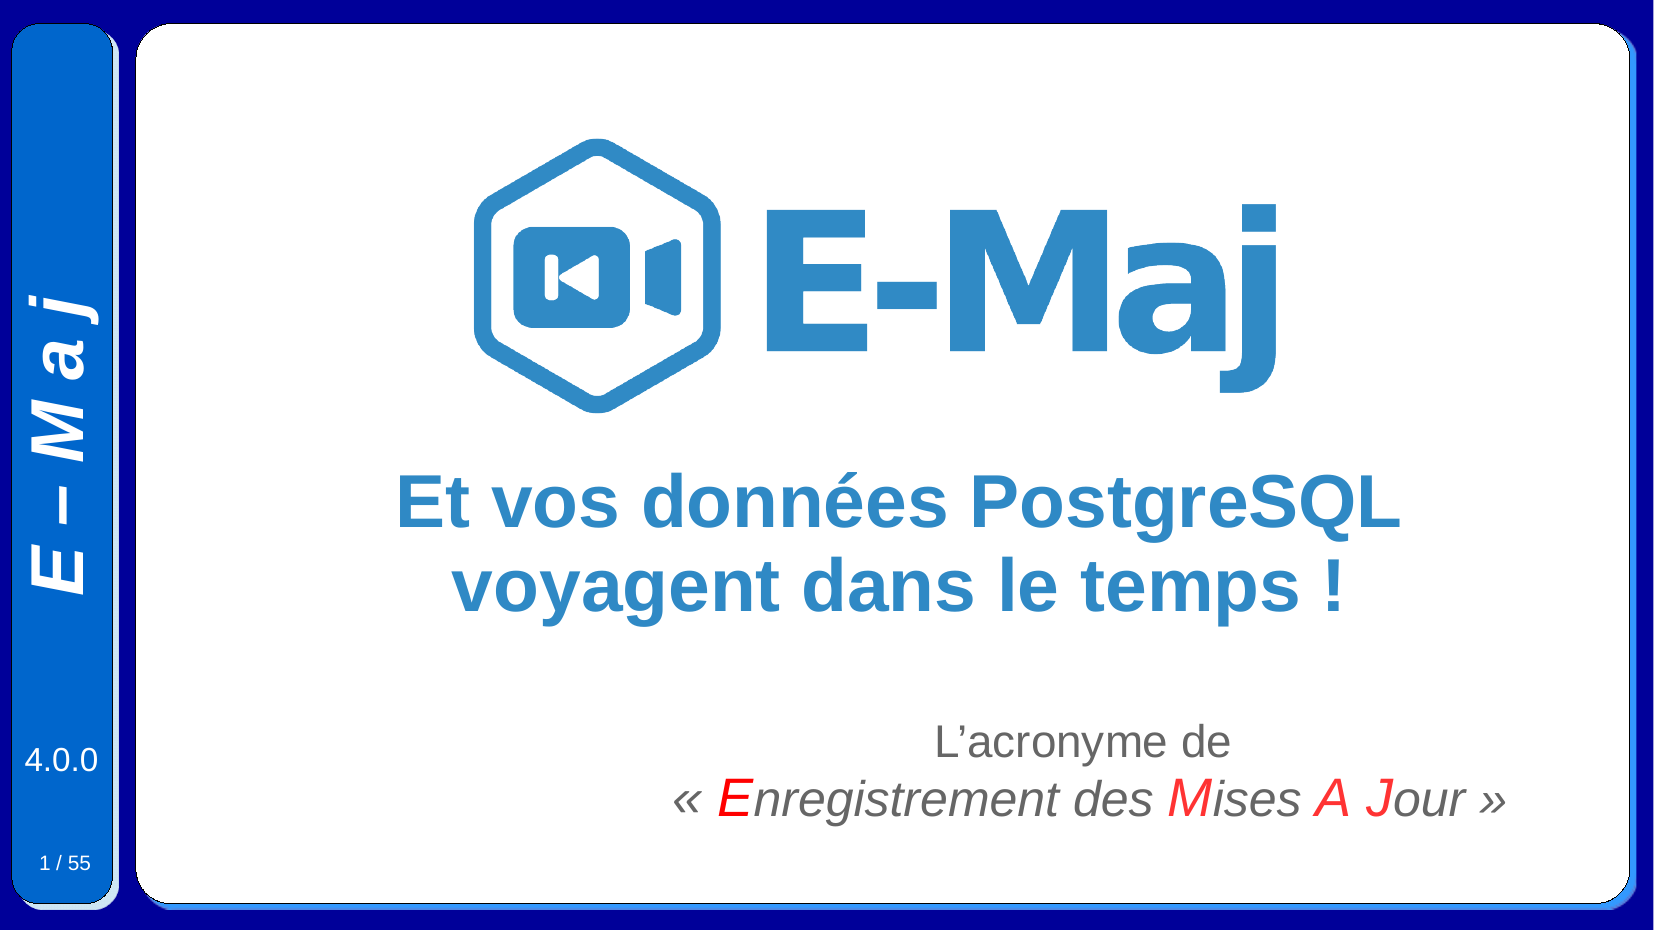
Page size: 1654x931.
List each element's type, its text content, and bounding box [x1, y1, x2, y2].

picture [472, 137, 1276, 414]
subtitle Et vos données PostgreSQL voyagent dans le temps ! [194, 366, 1570, 832]
text_box L’acronyme de « Enregistrement des Mises A Jour » [602, 708, 1577, 875]
